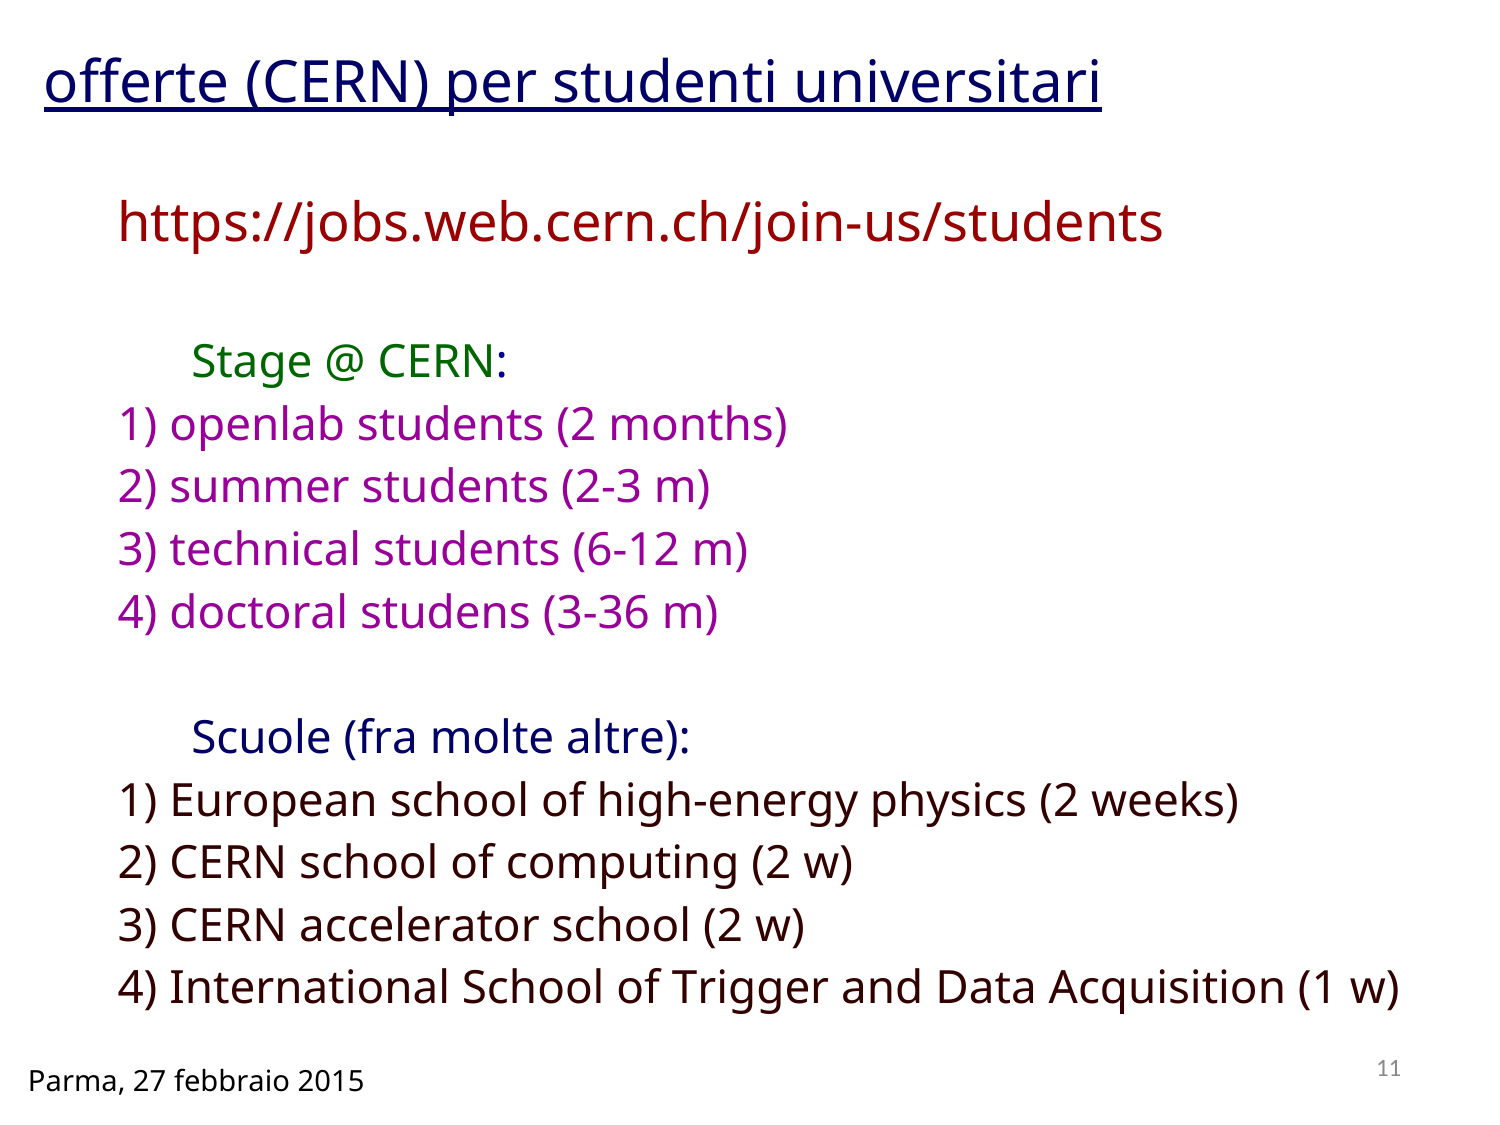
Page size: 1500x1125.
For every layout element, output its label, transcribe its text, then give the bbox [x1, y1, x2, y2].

text_box offerte (CERN) per studenti universitari https://jobs.web.cern.ch/join-us/students Stage @ CERN: 1) openlab students (2 months) 2) summer students (2-3 m) 3) technical students (6-12 m) 4) doctoral studens (3-36 m) Scuole (fra molte altre): 1) European school of high-energy physics (2 weeks) 2) CERN school of computing (2 w) 3) CERN accelerator school (2 w) 4) International School of Trigger and Data Acquisition (1 w) [29, 0, 1447, 1048]
text_box <number> [1074, 1048, 1417, 1095]
